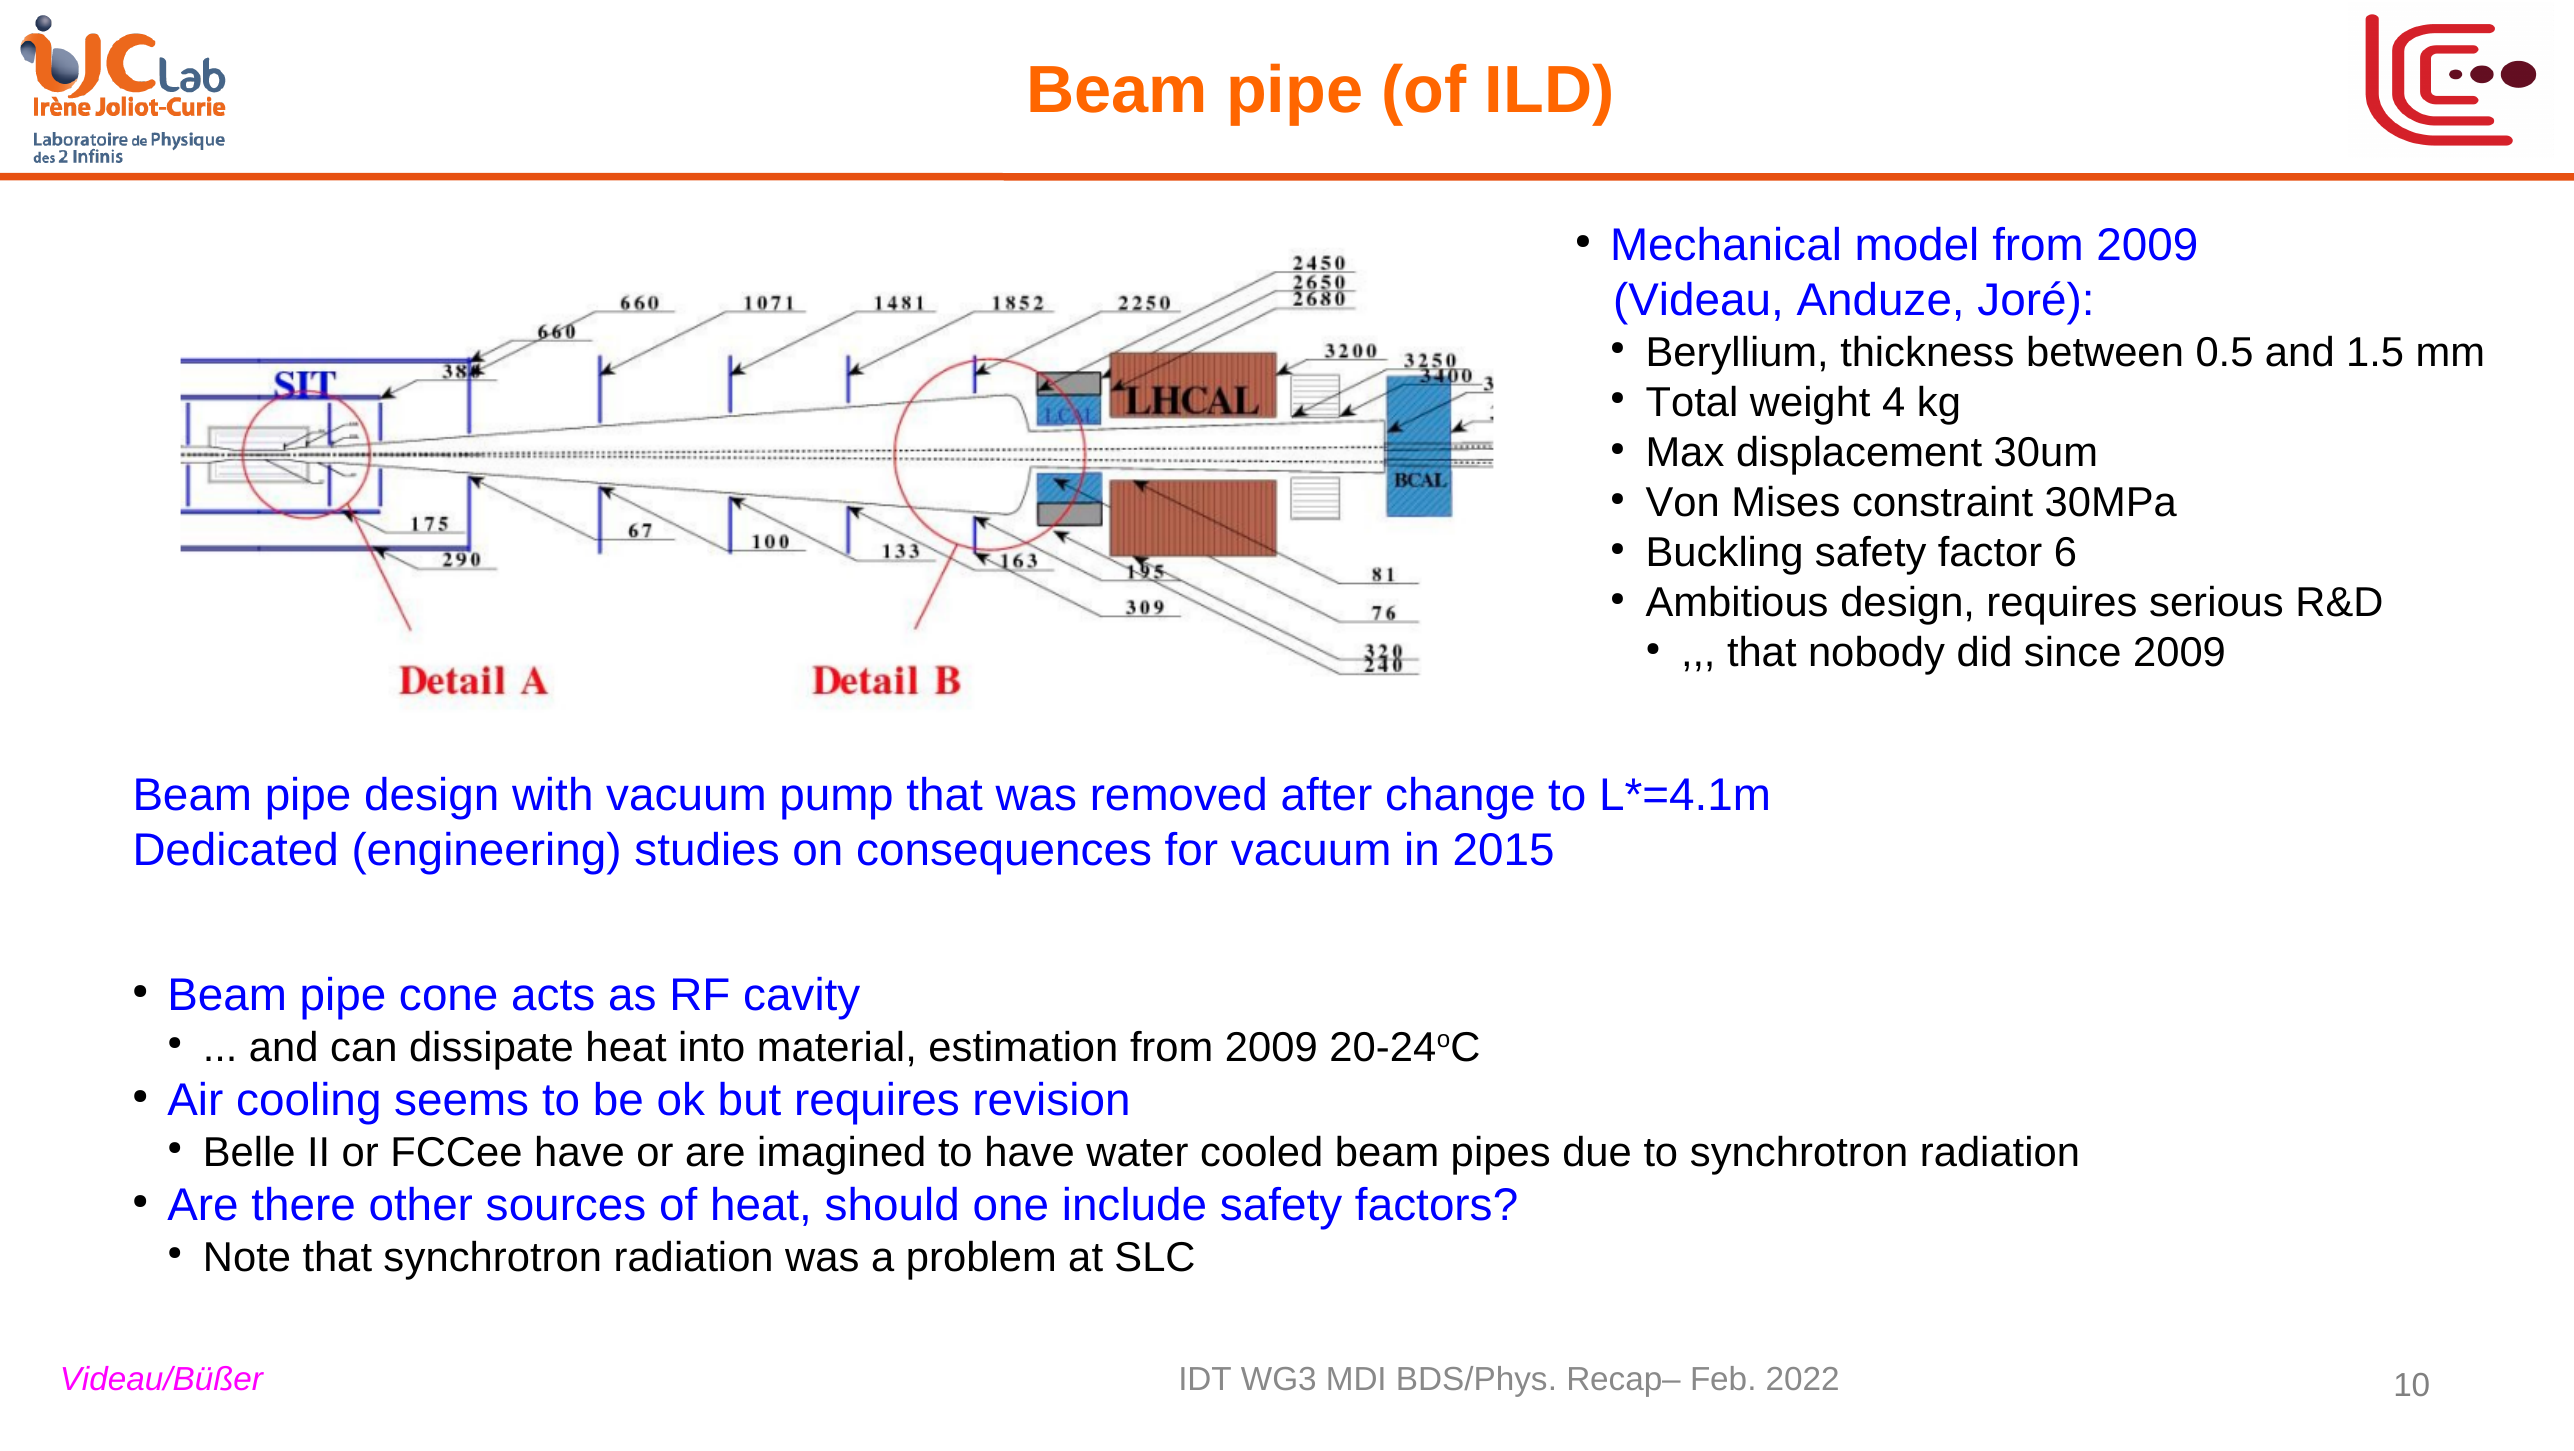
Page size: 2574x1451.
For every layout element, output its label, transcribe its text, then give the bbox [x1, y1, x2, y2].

picture [120, 234, 1528, 752]
picture [4, 0, 241, 178]
text_box Videau/Büßer [45, 1350, 279, 1405]
text_box Beam pipe cone acts as RF cavity ... and can dissipate heat into material, estimation from 2009 20-24oC Air cooling seems to be ok but requires revision Belle II or FCCee have or are imagined to have water cooled beam pipes due to synchrotron radiation Are there other sources of heat, should one include safety factors? Note that synchrotron radiation was a problem at SLC [117, 957, 2096, 1288]
picture [2348, 2, 2554, 158]
text_box Mechanical model from 2009 (Videau, Anduze, Joré): Beryllium, thickness between 0.5 and 1.5 mm Total weight 4 kg Max displacement 30um Von Mises constraint 30MPa Buckling safety factor 6 Ambitious design, requires serious R&D ,,, that nobody did since 2009 [1560, 207, 2501, 803]
title Beam pipe (of ILD) [226, 9, 2415, 162]
text_box Beam pipe design with vacuum pump that was removed after change to L*=4.1m Dedicated (engineering) studies on consequences for vacuum in 2015 [117, 757, 1795, 883]
